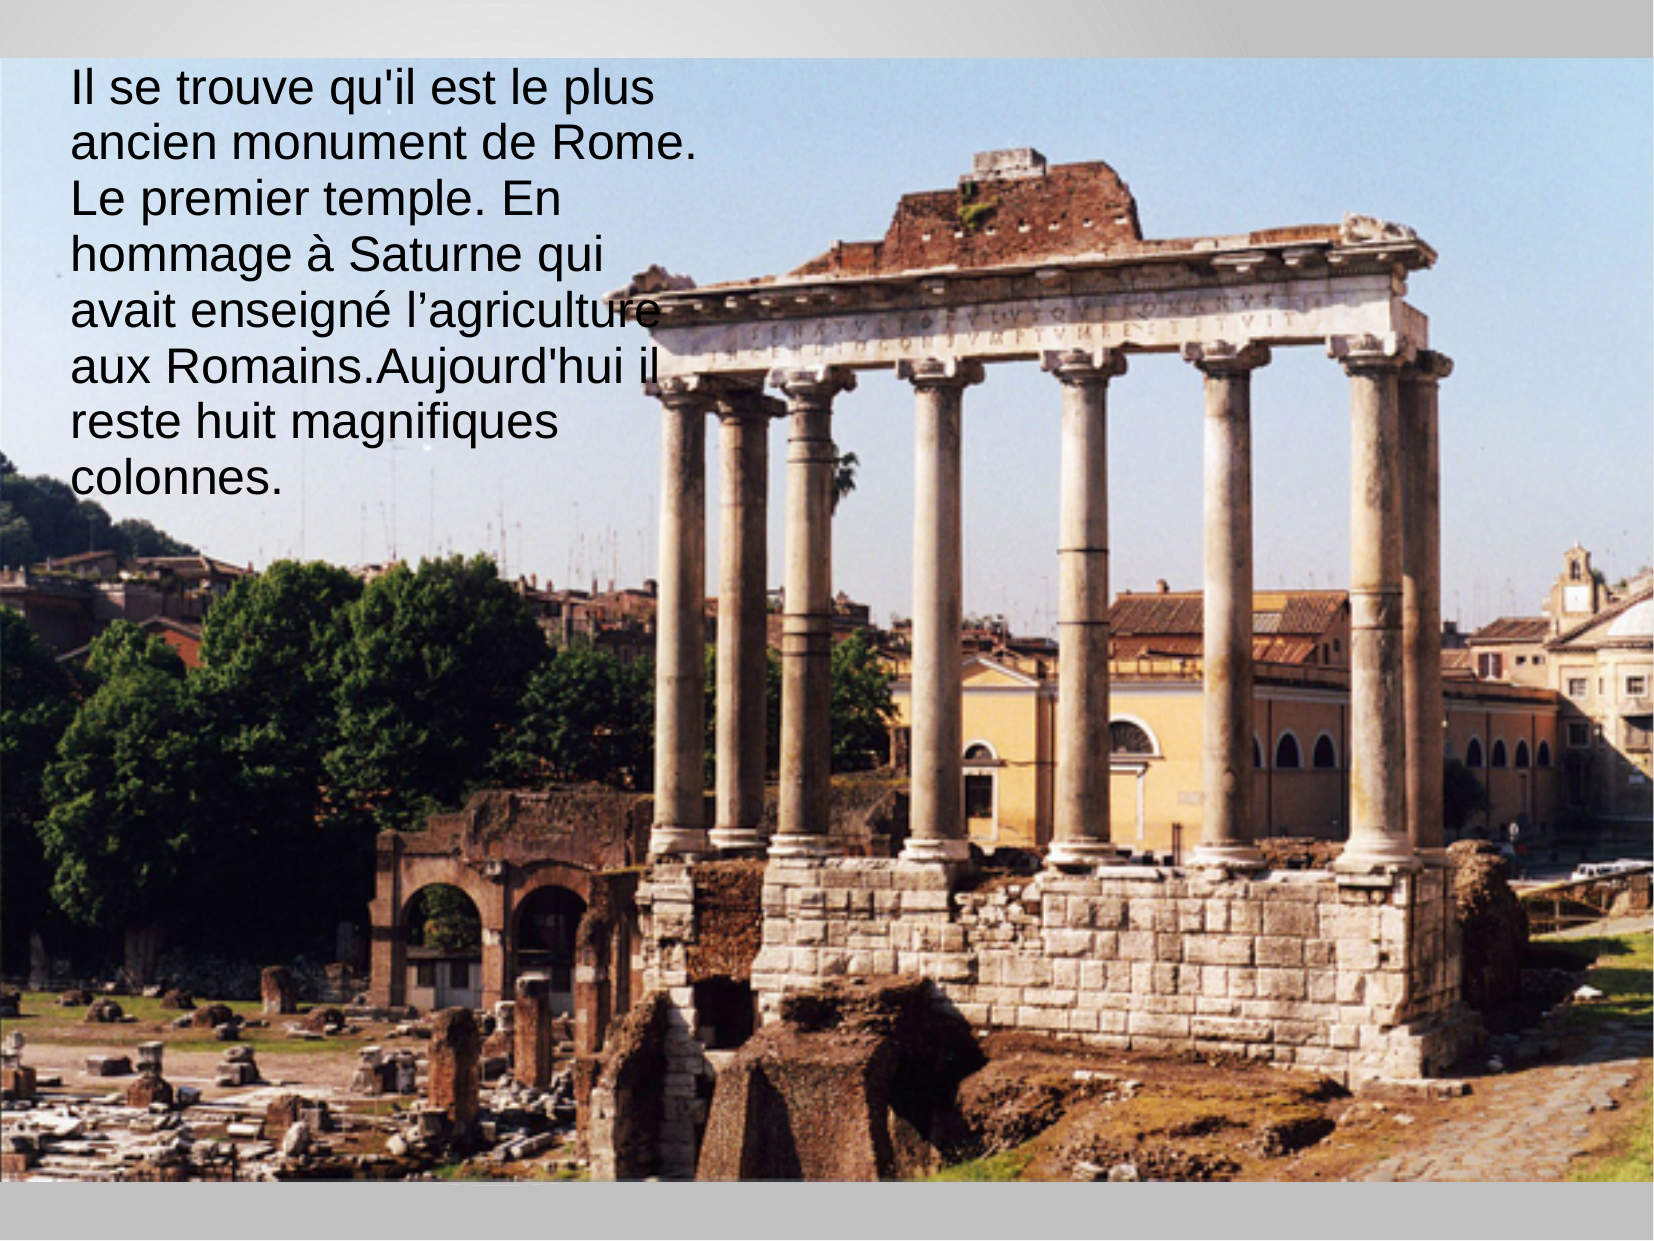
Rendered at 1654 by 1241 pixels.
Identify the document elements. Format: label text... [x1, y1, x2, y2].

list Il se trouve qu'il est le plus ancien monument de Rome. Le premier temple. En hommage à Saturne qui avait enseigné l’agriculture aux Romains.Aujourd'hui il reste huit magnifiques colonnes. [0, 59, 709, 506]
picture [0, 58, 1654, 1182]
